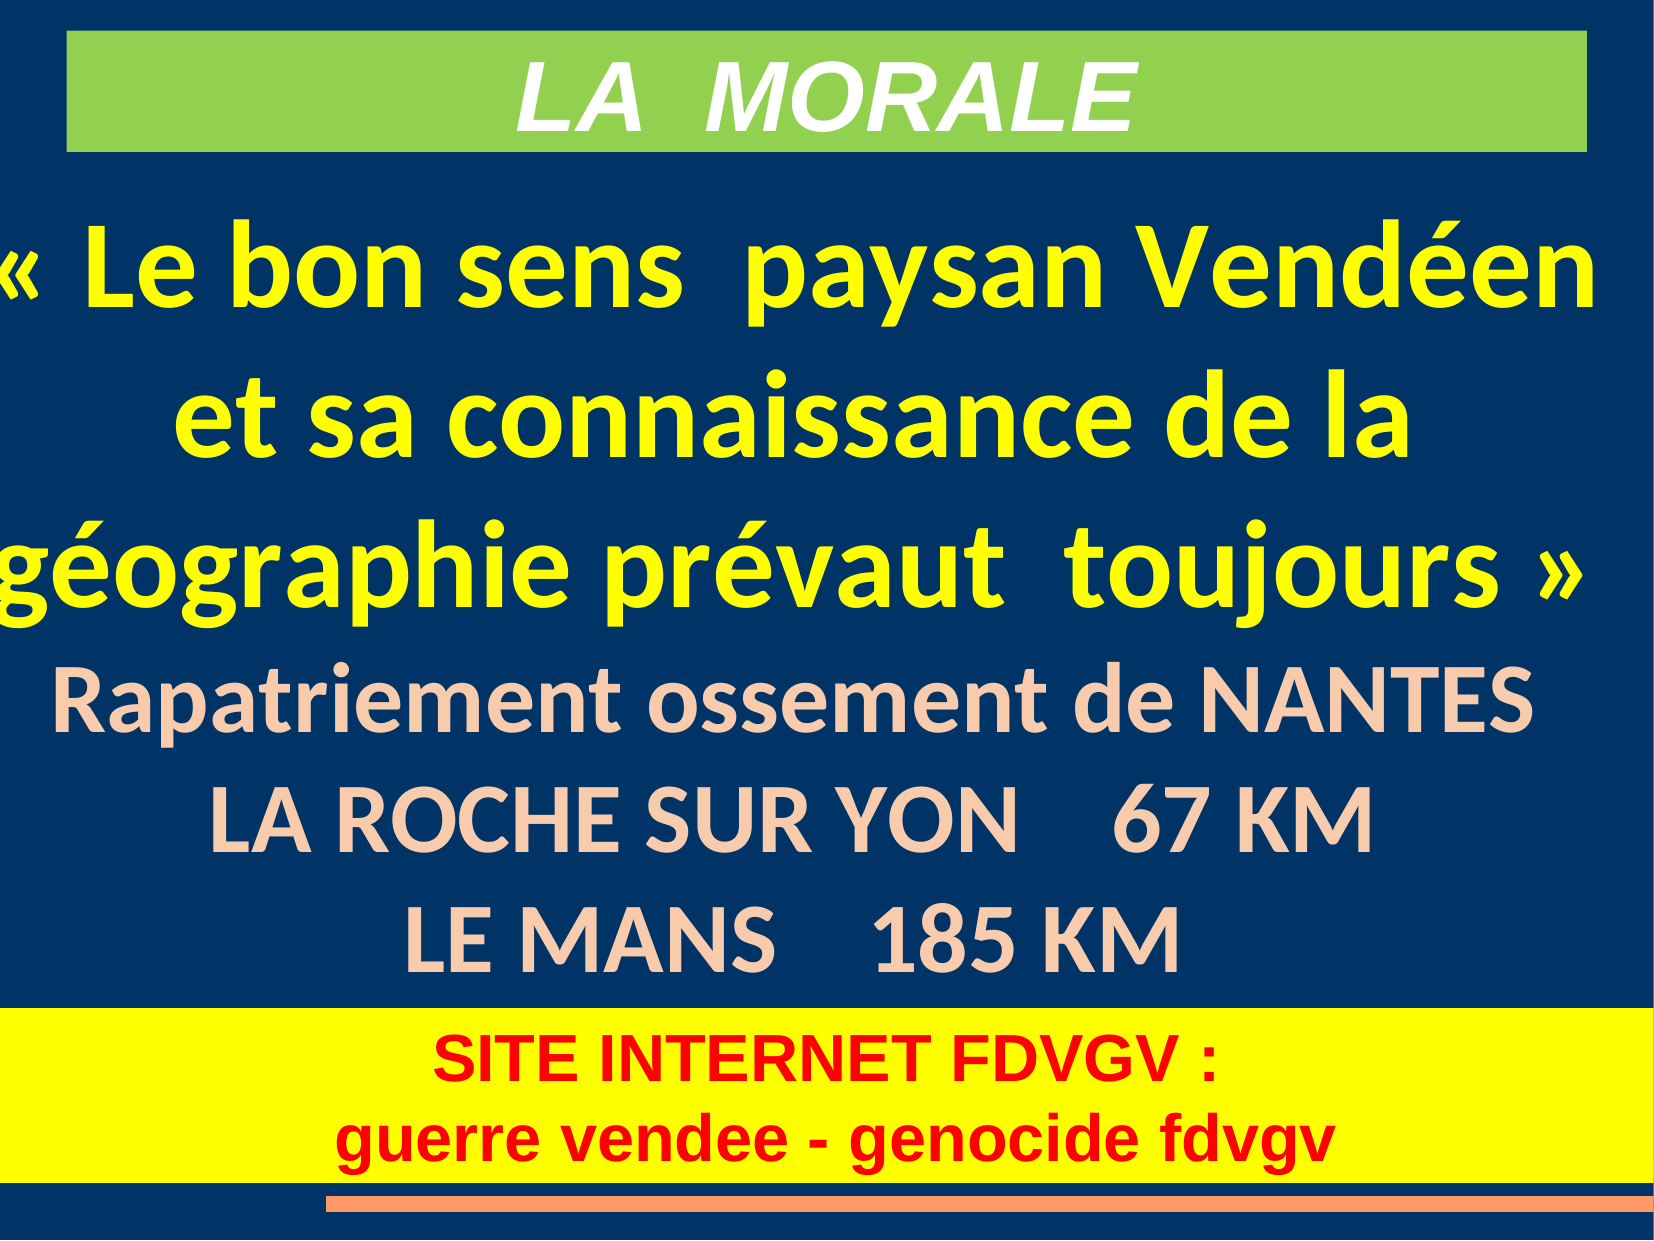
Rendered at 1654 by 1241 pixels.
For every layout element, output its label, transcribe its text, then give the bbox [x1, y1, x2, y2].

text_box « Le bon sens paysan Vendéen et sa connaissance de la géographie prévaut toujours » Rapatriement ossement de NANTES LA ROCHE SUR YON 67 KM LE MANS 185 KM [0, 174, 1621, 1008]
title LA MORALE [66, 30, 1587, 152]
text_box SITE INTERNET FDVGV : guerre vendee - genocide fdvgv [0, 1008, 1654, 1183]
